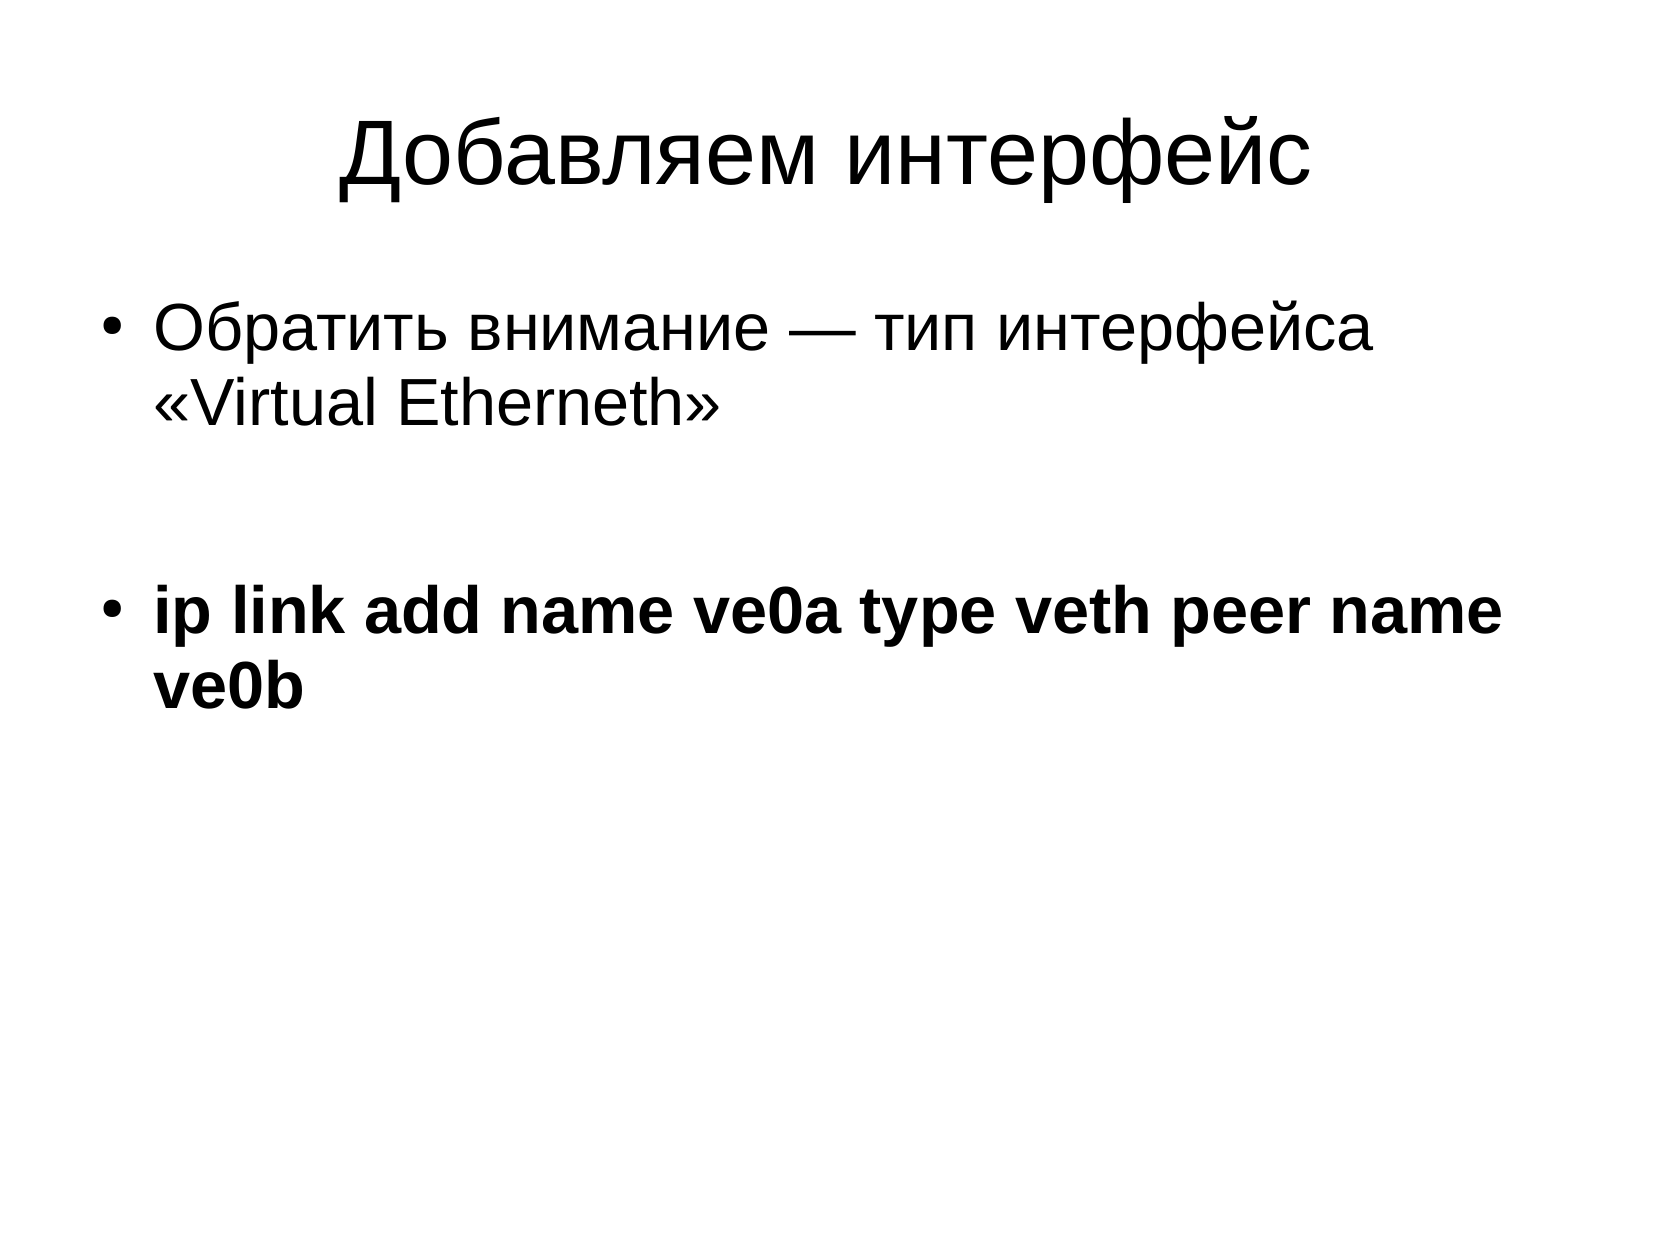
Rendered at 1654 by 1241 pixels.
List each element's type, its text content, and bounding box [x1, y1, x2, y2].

list Обратить внимание — тип интерфейса «Virtual Etherneth» ip link add name ve0a type veth peer name ve0b [82, 290, 1538, 1010]
title Добавляем интерфейс [82, 49, 1571, 257]
